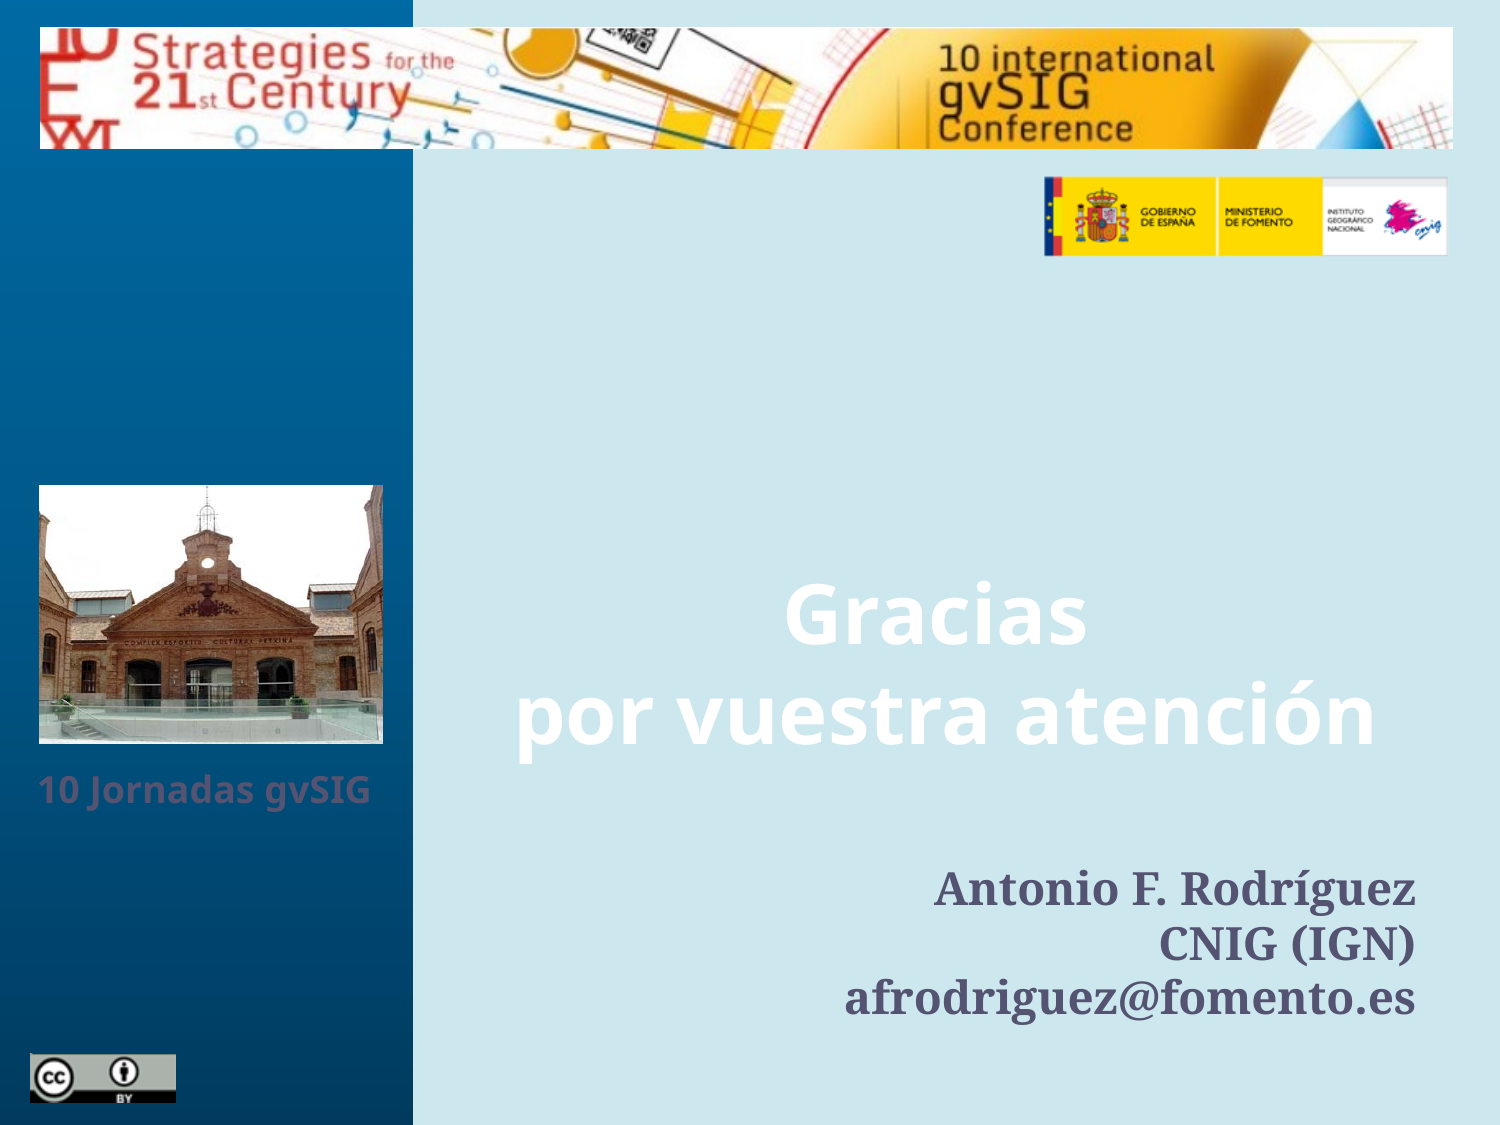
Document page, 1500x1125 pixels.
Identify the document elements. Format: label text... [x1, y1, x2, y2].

picture [0, 0, 1500, 1125]
title Gracias por vuestra atención [267, 553, 1500, 741]
text_box Antonio F. Rodríguez CNIG (IGN) afrodriguez@fomento.es [673, 851, 1432, 1067]
